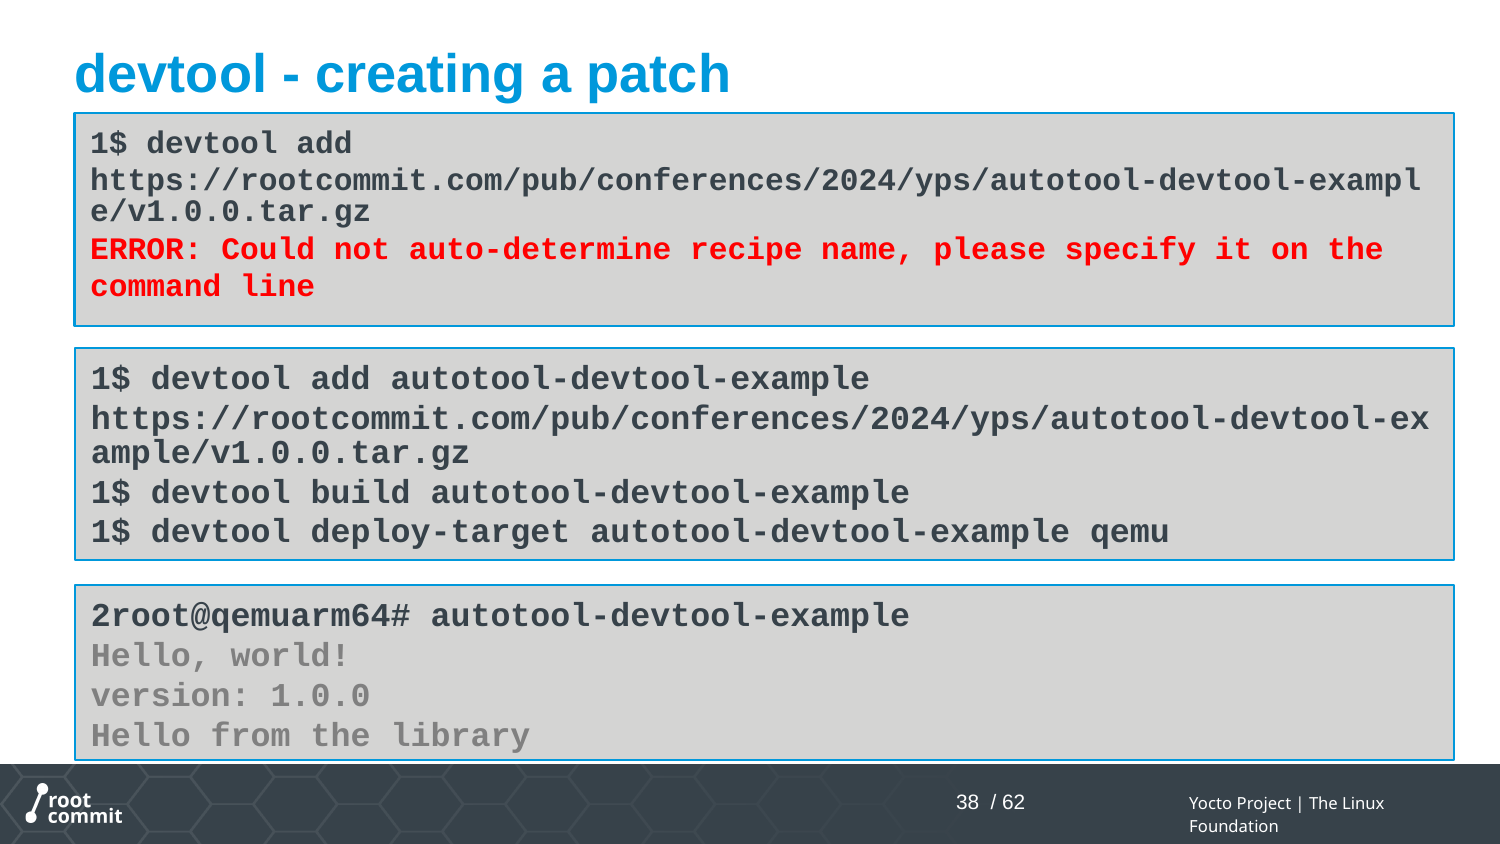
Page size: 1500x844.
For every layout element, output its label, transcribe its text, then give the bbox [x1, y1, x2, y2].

picture [0, 0, 1500, 844]
text_box 2root@qemuarm64# autotool-devtool-example Hello, world! version: 1.0.0 Hello from the library [75, 584, 1455, 760]
text_box 1$ devtool add https://rootcommit.com/pub/conferences/2024/yps/autotool-devtool-example/v1.0.0.tar.gz ERROR: Could not auto-determine recipe name, please specify it on the command line [74, 113, 1454, 326]
text_box devtool - creating a patch [74, 50, 1424, 113]
text_box 1$ devtool add autotool-devtool-example https://rootcommit.com/pub/conferences/2024/yps/autotool-devtool-example/v1.0.0.tar.gz 1$ devtool build autotool-devtool-example 1$ devtool deploy-target autotool-devtool-example qemu [75, 348, 1455, 561]
